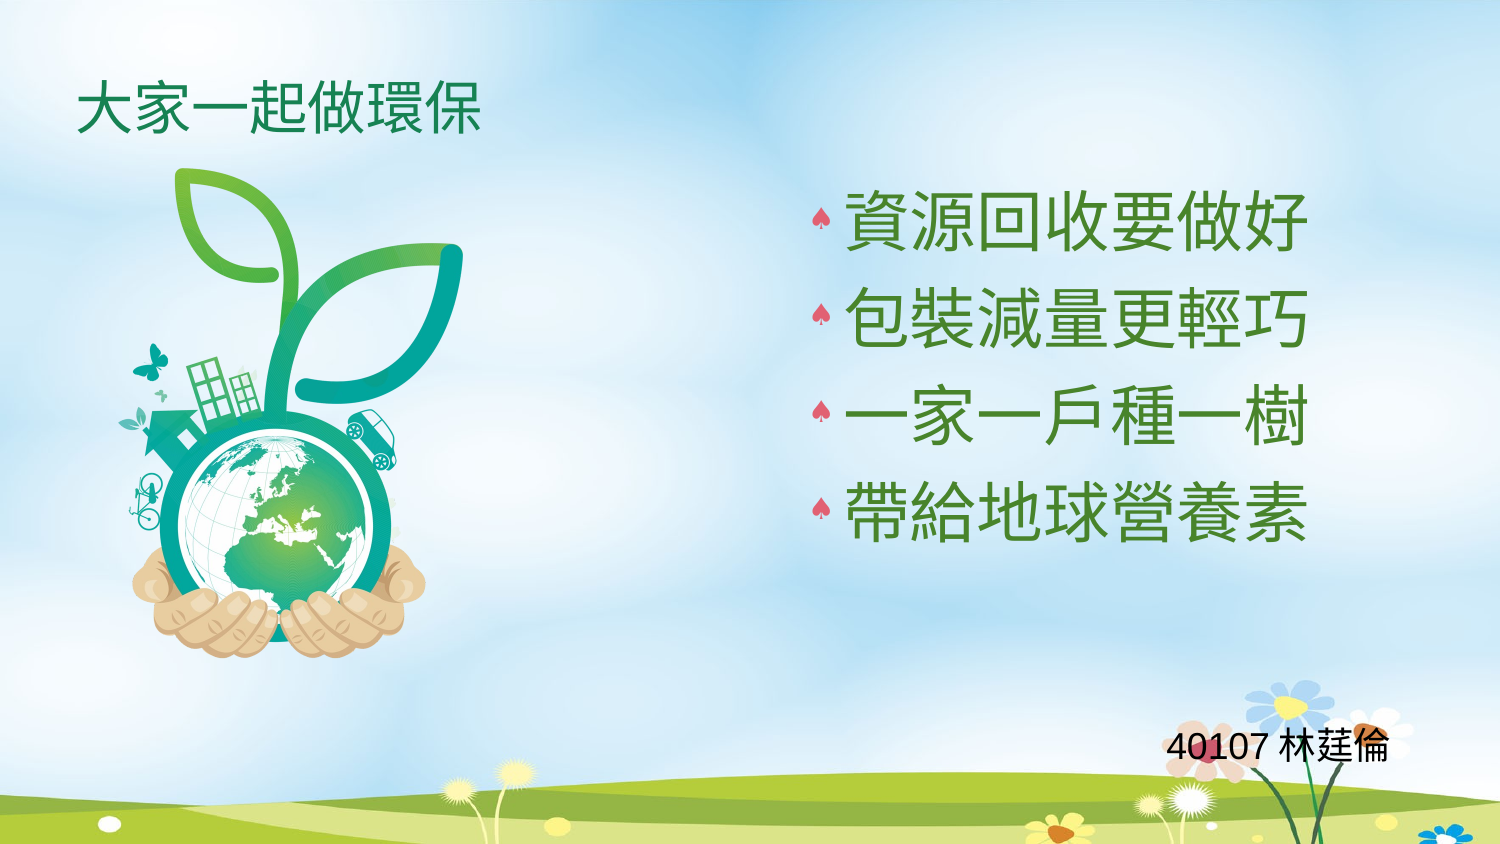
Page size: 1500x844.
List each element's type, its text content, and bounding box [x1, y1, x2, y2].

picture [0, 0, 1500, 844]
subtitle 資源回收要做好 包裝減量更輕巧 一家一戶種一樹 帶給地球營養素 [760, 118, 1359, 608]
text_box 40107林莛倫 [1151, 708, 1418, 774]
title 大家一起做環保 [75, 33, 1425, 175]
